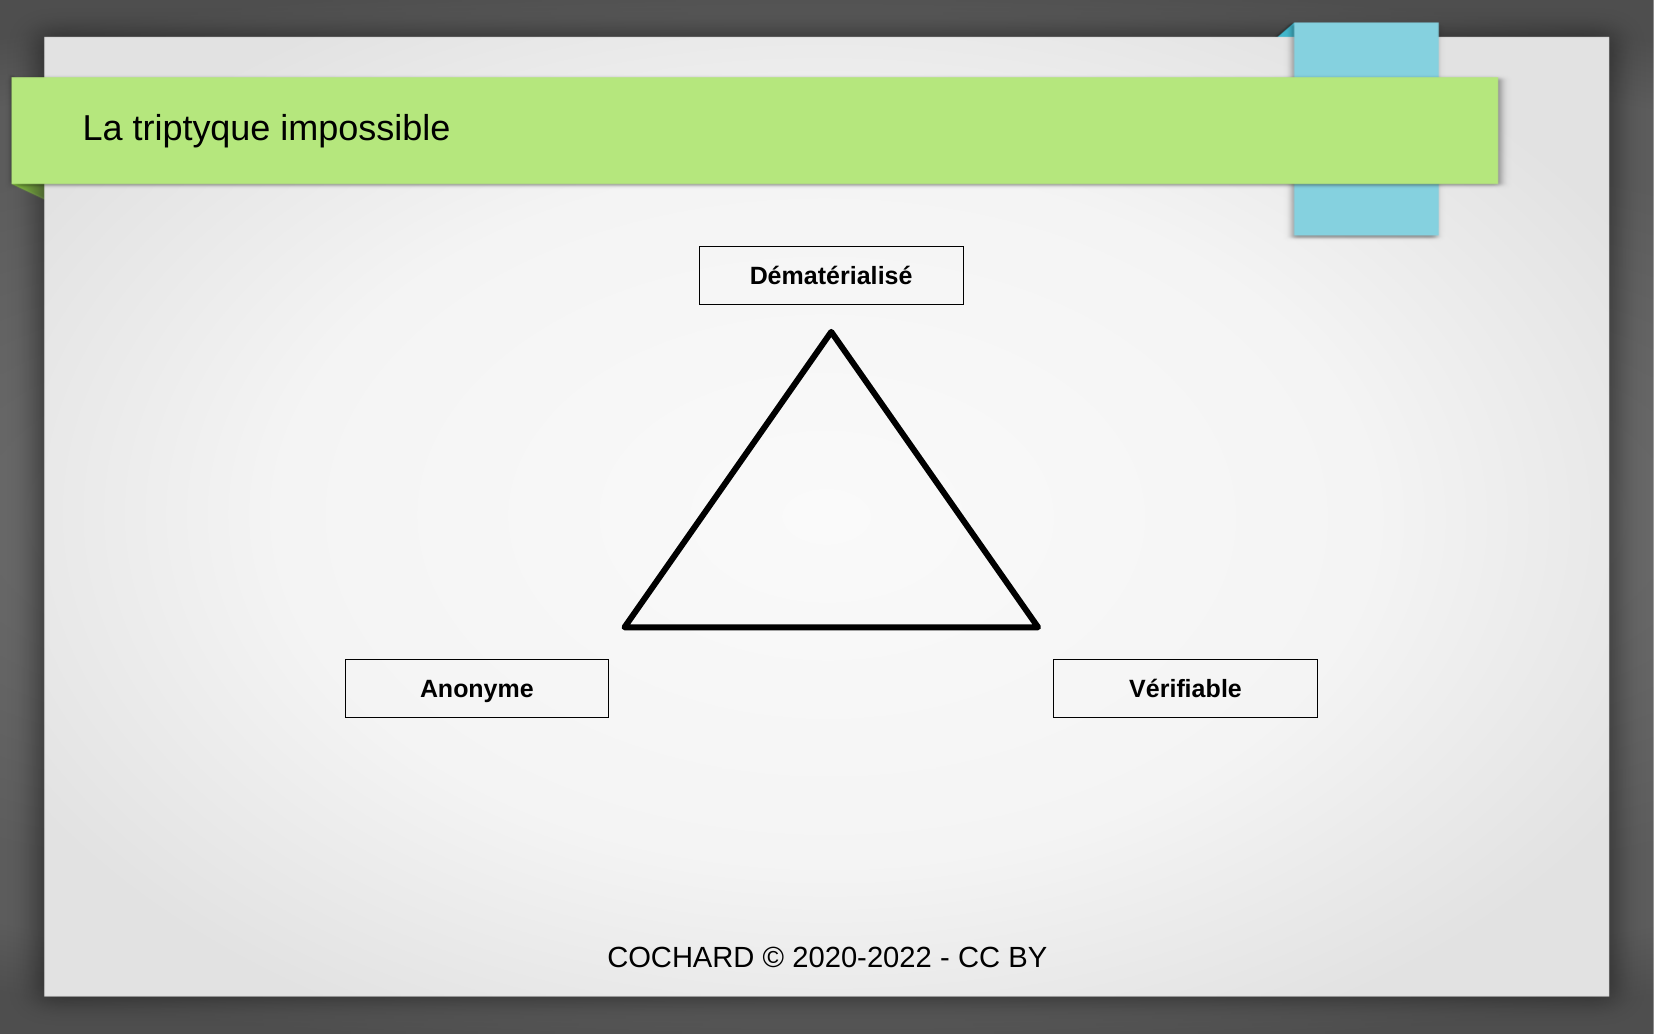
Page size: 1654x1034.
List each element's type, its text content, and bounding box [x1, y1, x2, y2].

subtitle [82, 249, 1571, 849]
text_box Dématérialisé [699, 246, 964, 305]
picture [0, 0, 1654, 1034]
title La triptyque impossible [82, 78, 1264, 178]
text_box Vérifiable [1053, 659, 1318, 718]
text_box Anonyme [345, 659, 609, 718]
